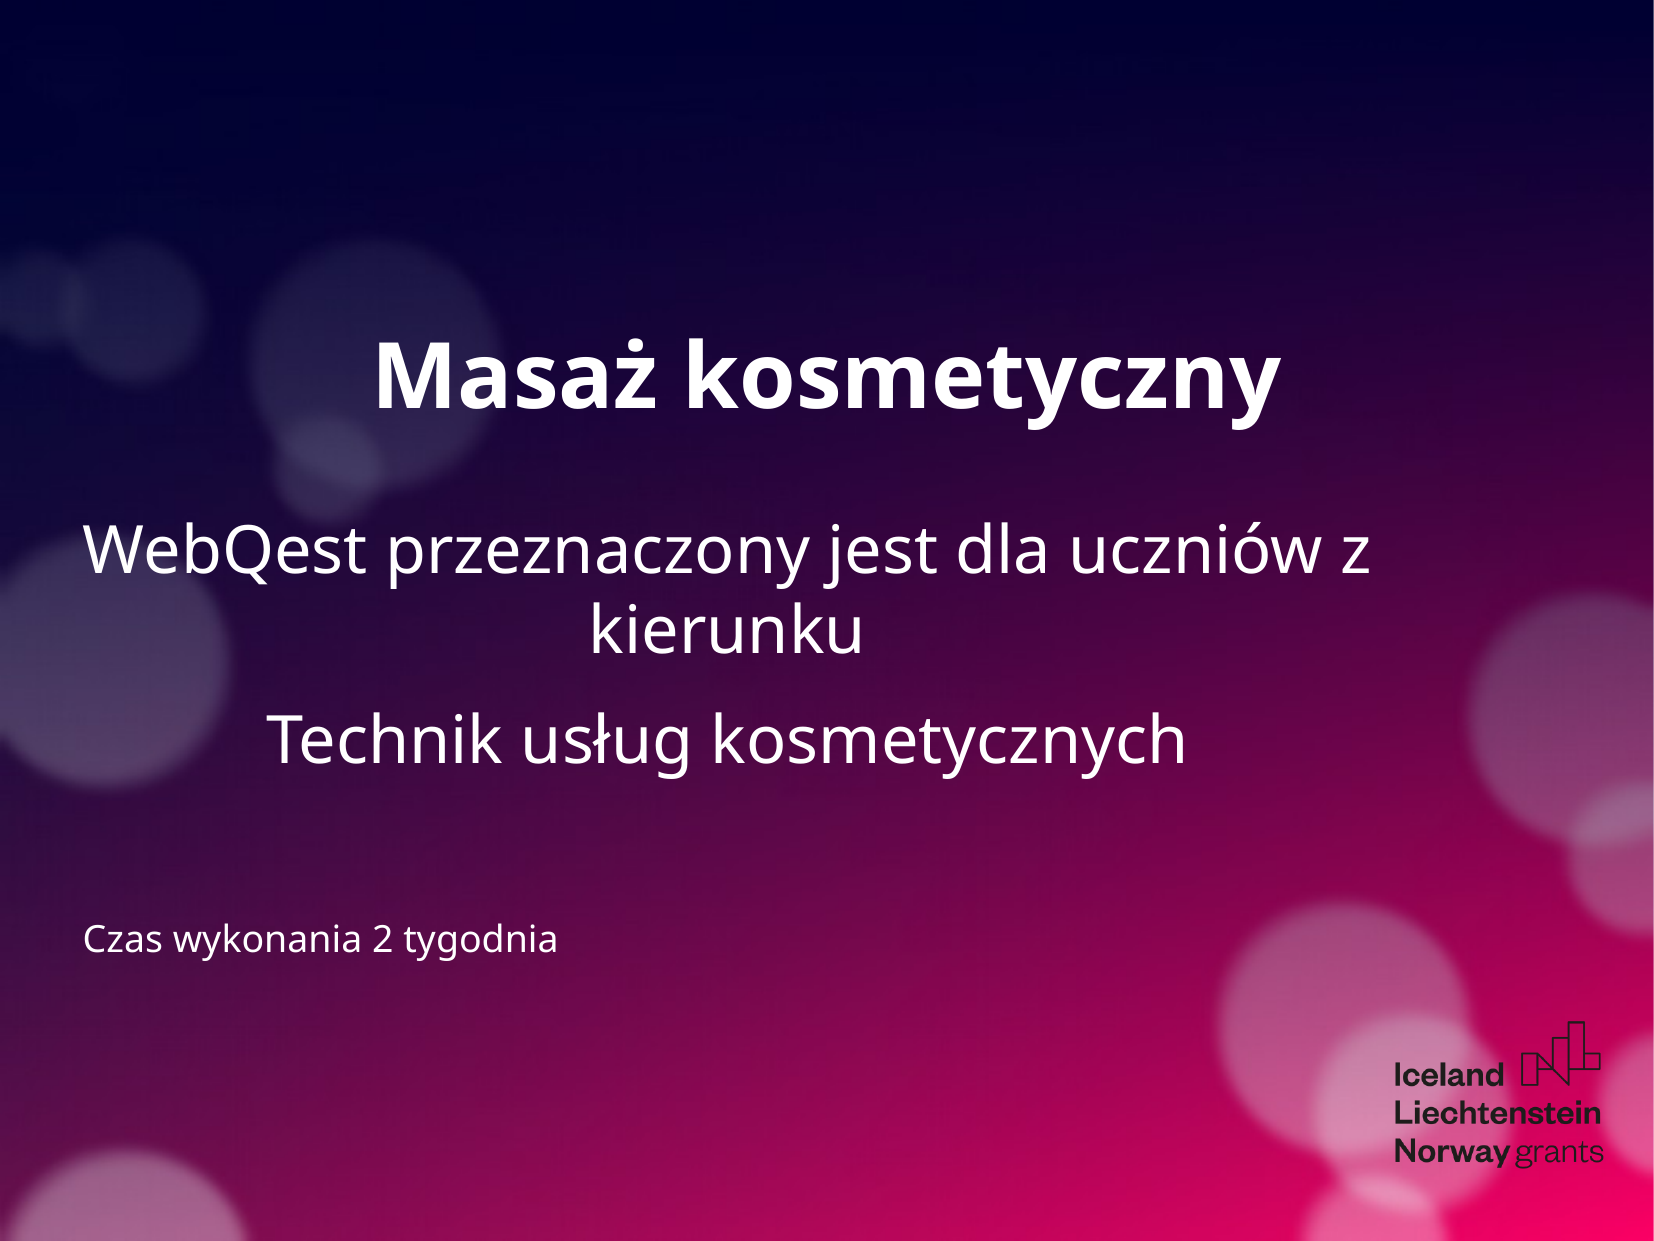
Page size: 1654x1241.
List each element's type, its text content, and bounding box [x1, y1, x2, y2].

picture [1393, 1021, 1604, 1169]
subtitle WebQest przeznaczony jest dla uczniów z kierunku Technik usług kosmetycznych Czas wykonania 2 tygodnia [82, 504, 1571, 1072]
title Masaż kosmetyczny [82, 316, 1571, 428]
